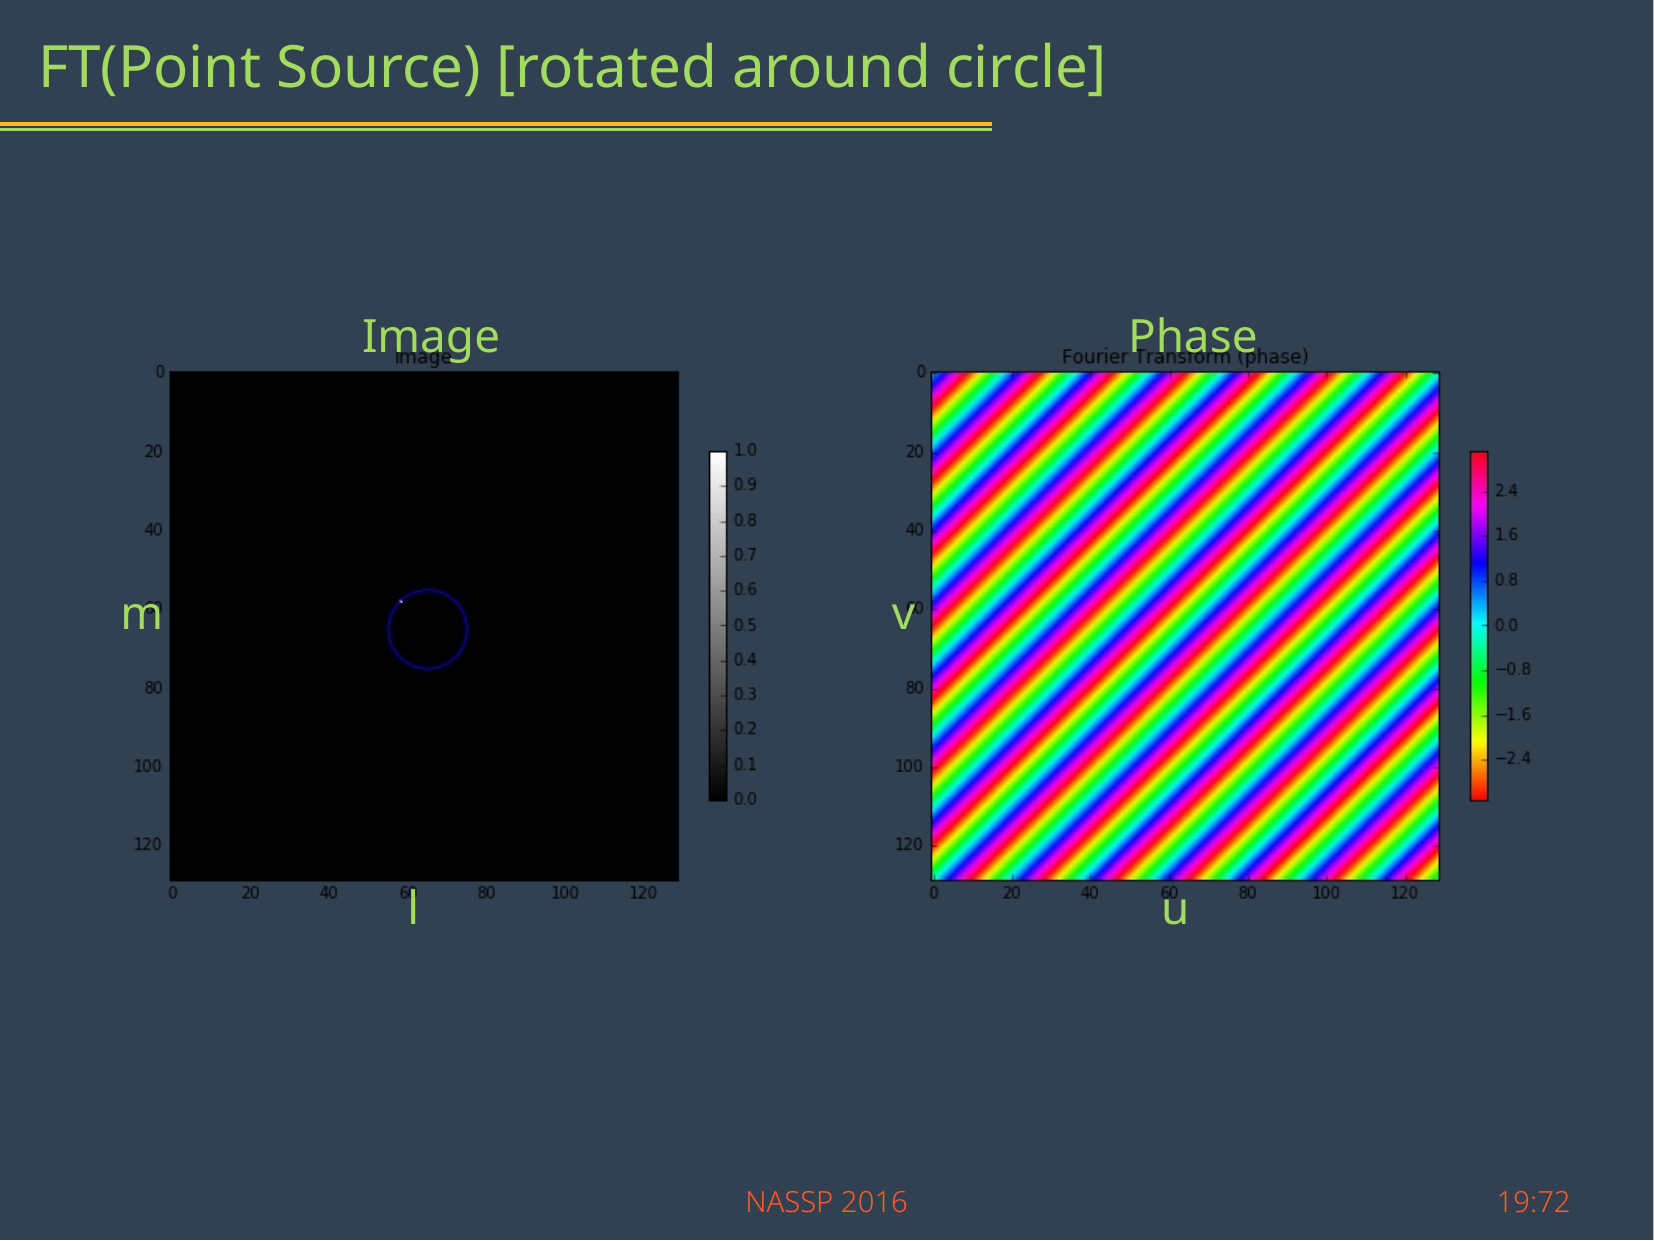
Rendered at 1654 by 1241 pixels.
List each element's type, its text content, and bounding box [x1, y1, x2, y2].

text_box Image [230, 296, 632, 367]
picture [123, 337, 1542, 913]
text_box v [838, 572, 969, 643]
text_box m [76, 572, 207, 643]
text_box u [1110, 868, 1241, 938]
text_box l [348, 868, 479, 938]
text_box Phase [992, 296, 1394, 367]
text_box FT(Point Source) [rotated around circle] [23, 17, 1182, 103]
